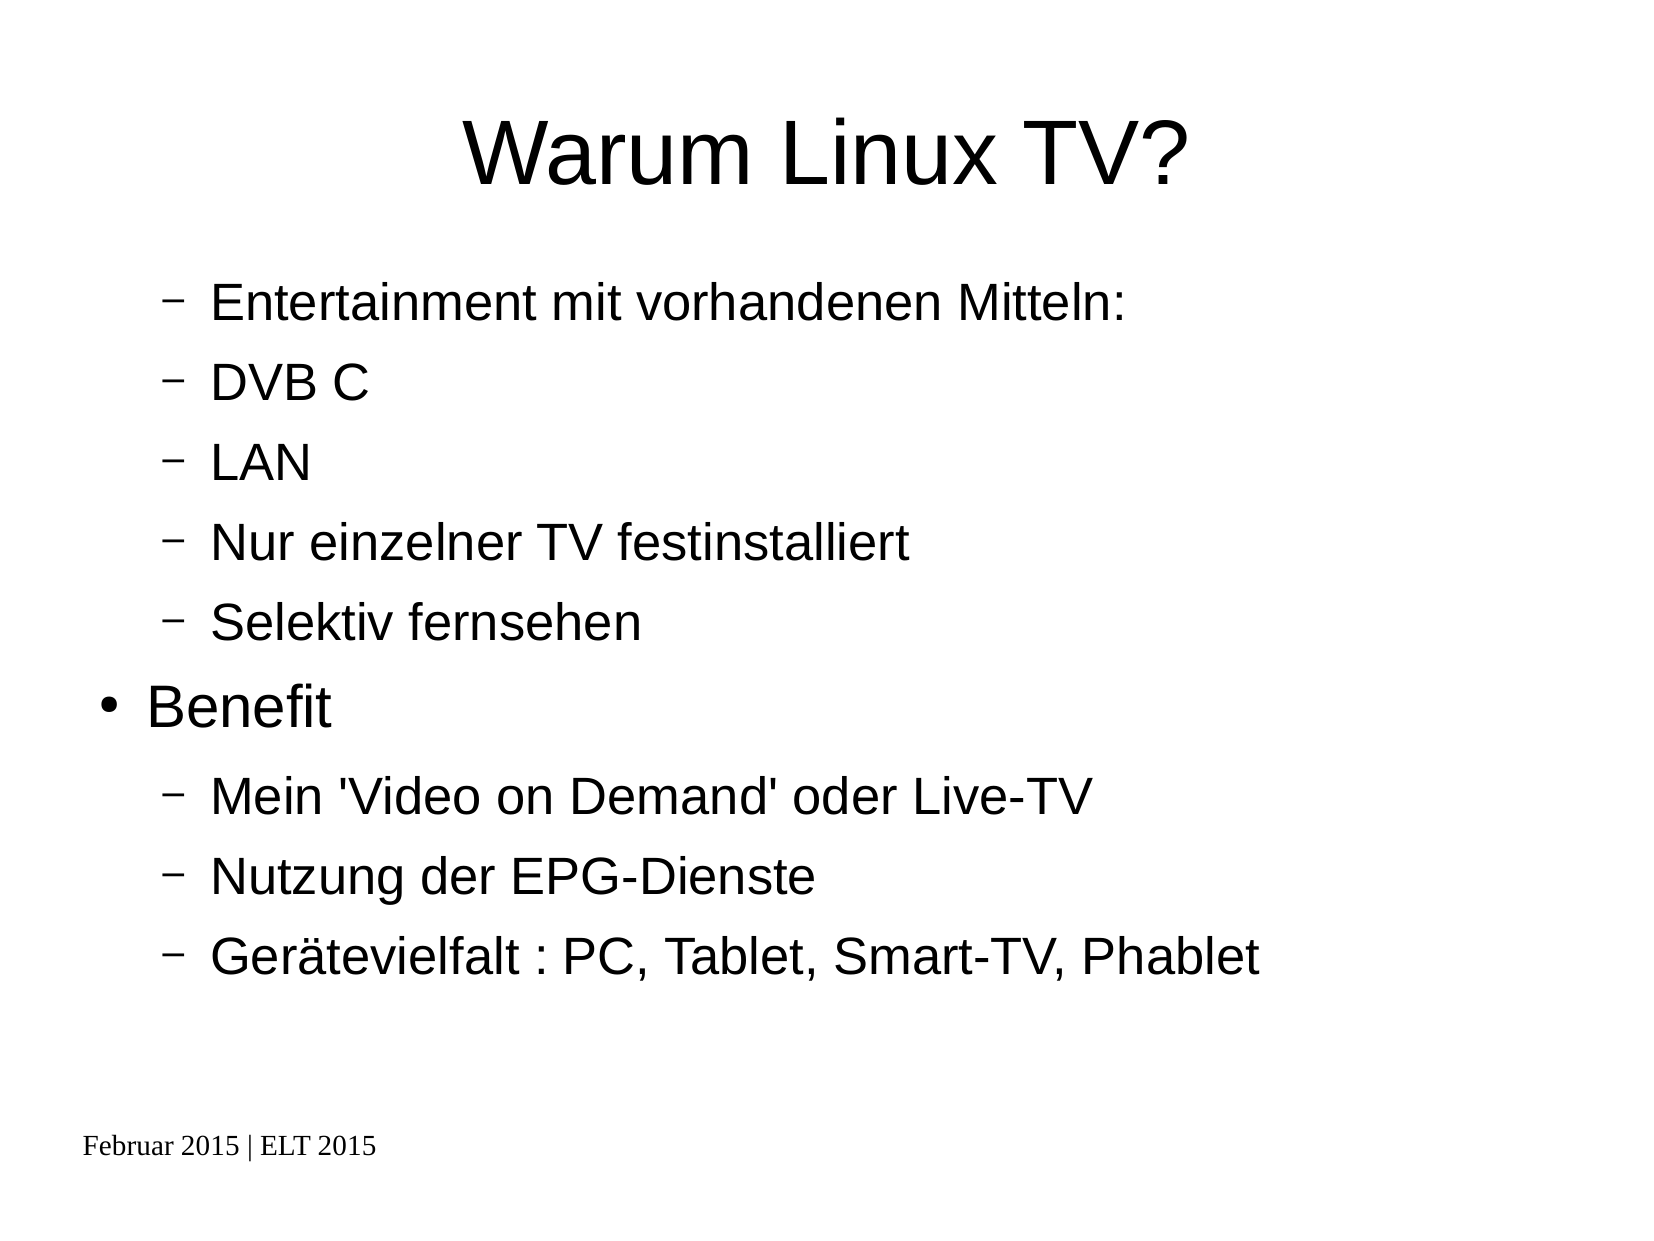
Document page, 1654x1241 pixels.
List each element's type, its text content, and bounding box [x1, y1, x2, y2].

list Entertainment mit vorhandenen Mitteln: DVB C LAN Nur einzelner TV festinstalliert Selektiv fernsehen Benefit Mein 'Video on Demand' oder Live-TV Nutzung der EPG-Dienste Gerätevielfalt : PC, Tablet, Smart-TV, Phablet [82, 272, 1571, 993]
title Warum Linux TV? [82, 49, 1571, 257]
